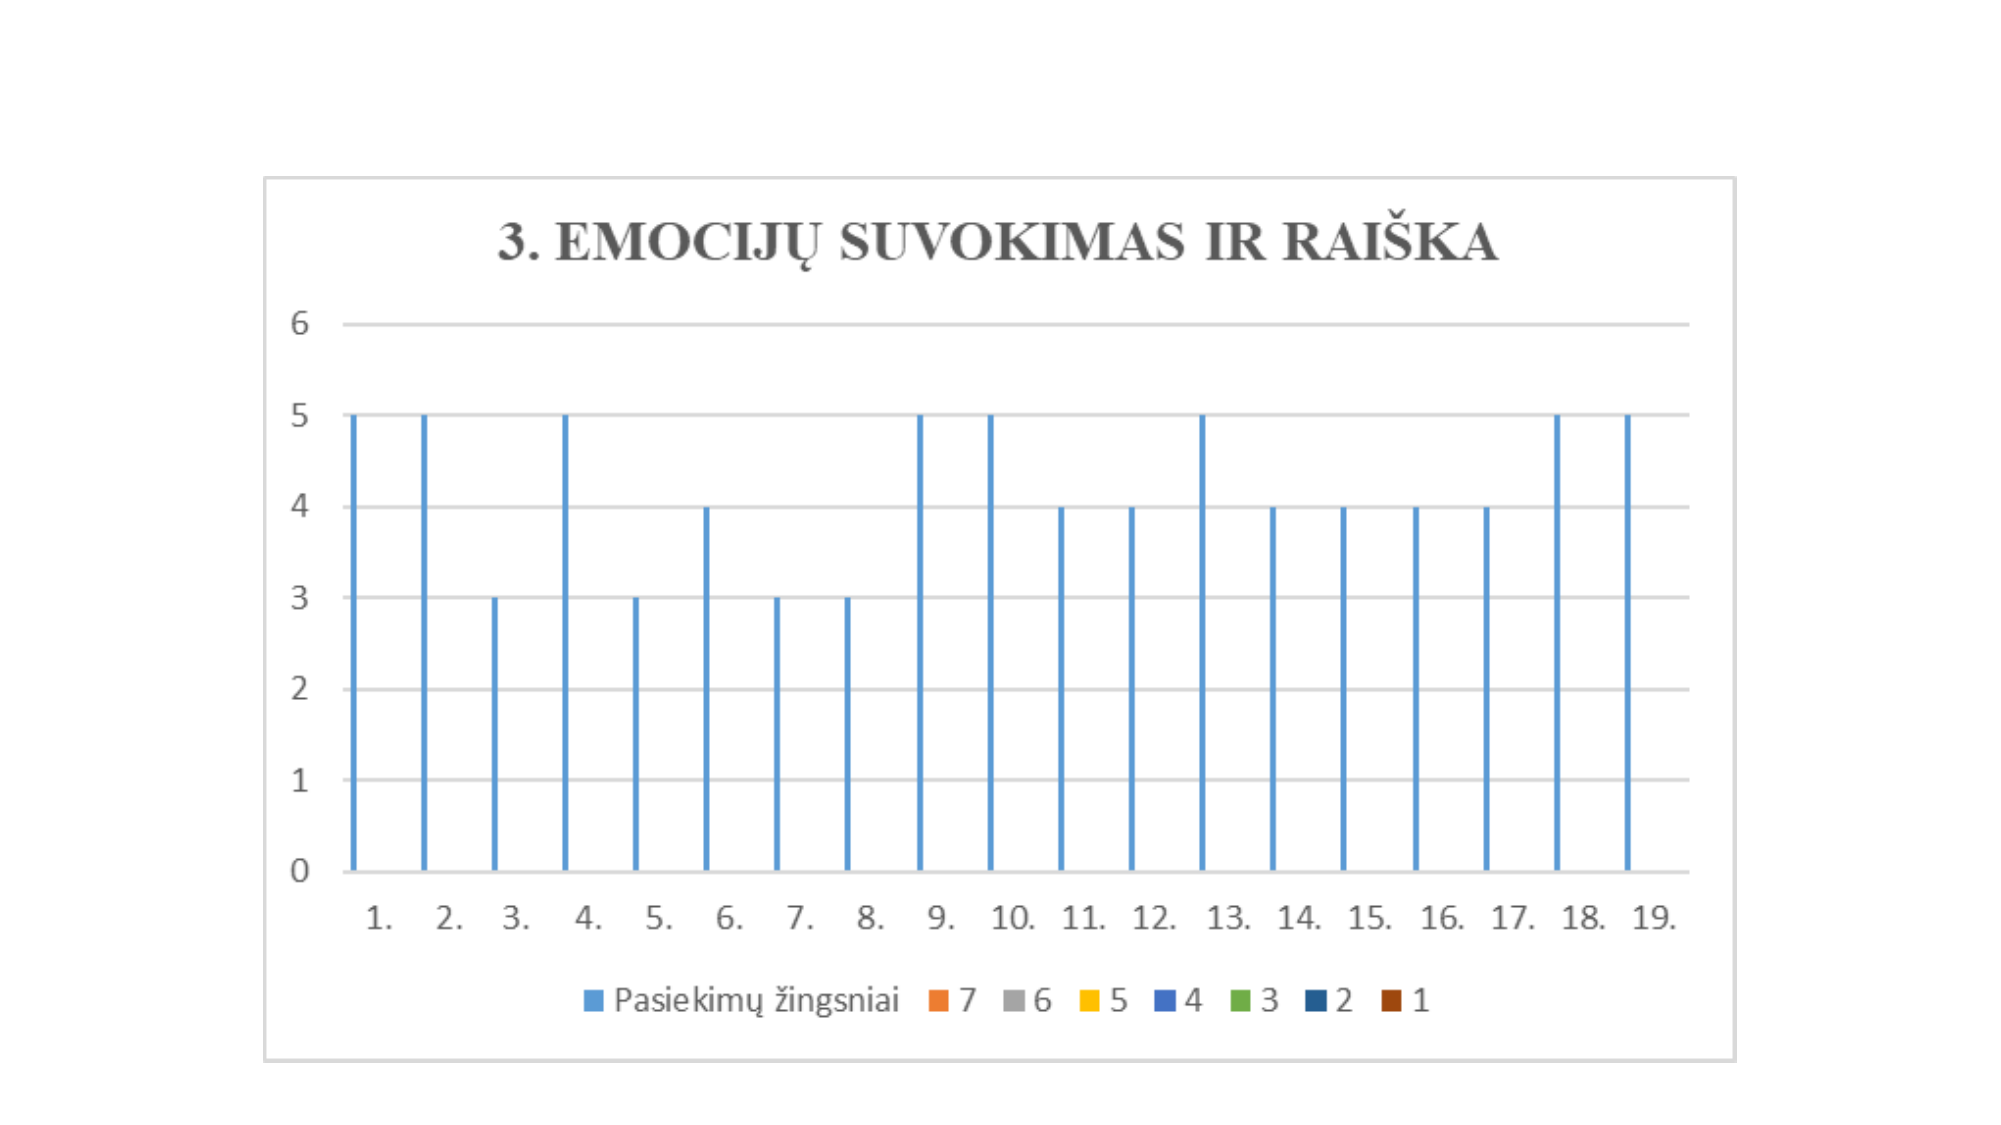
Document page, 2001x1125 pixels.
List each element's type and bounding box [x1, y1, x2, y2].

picture [263, 176, 1737, 1063]
